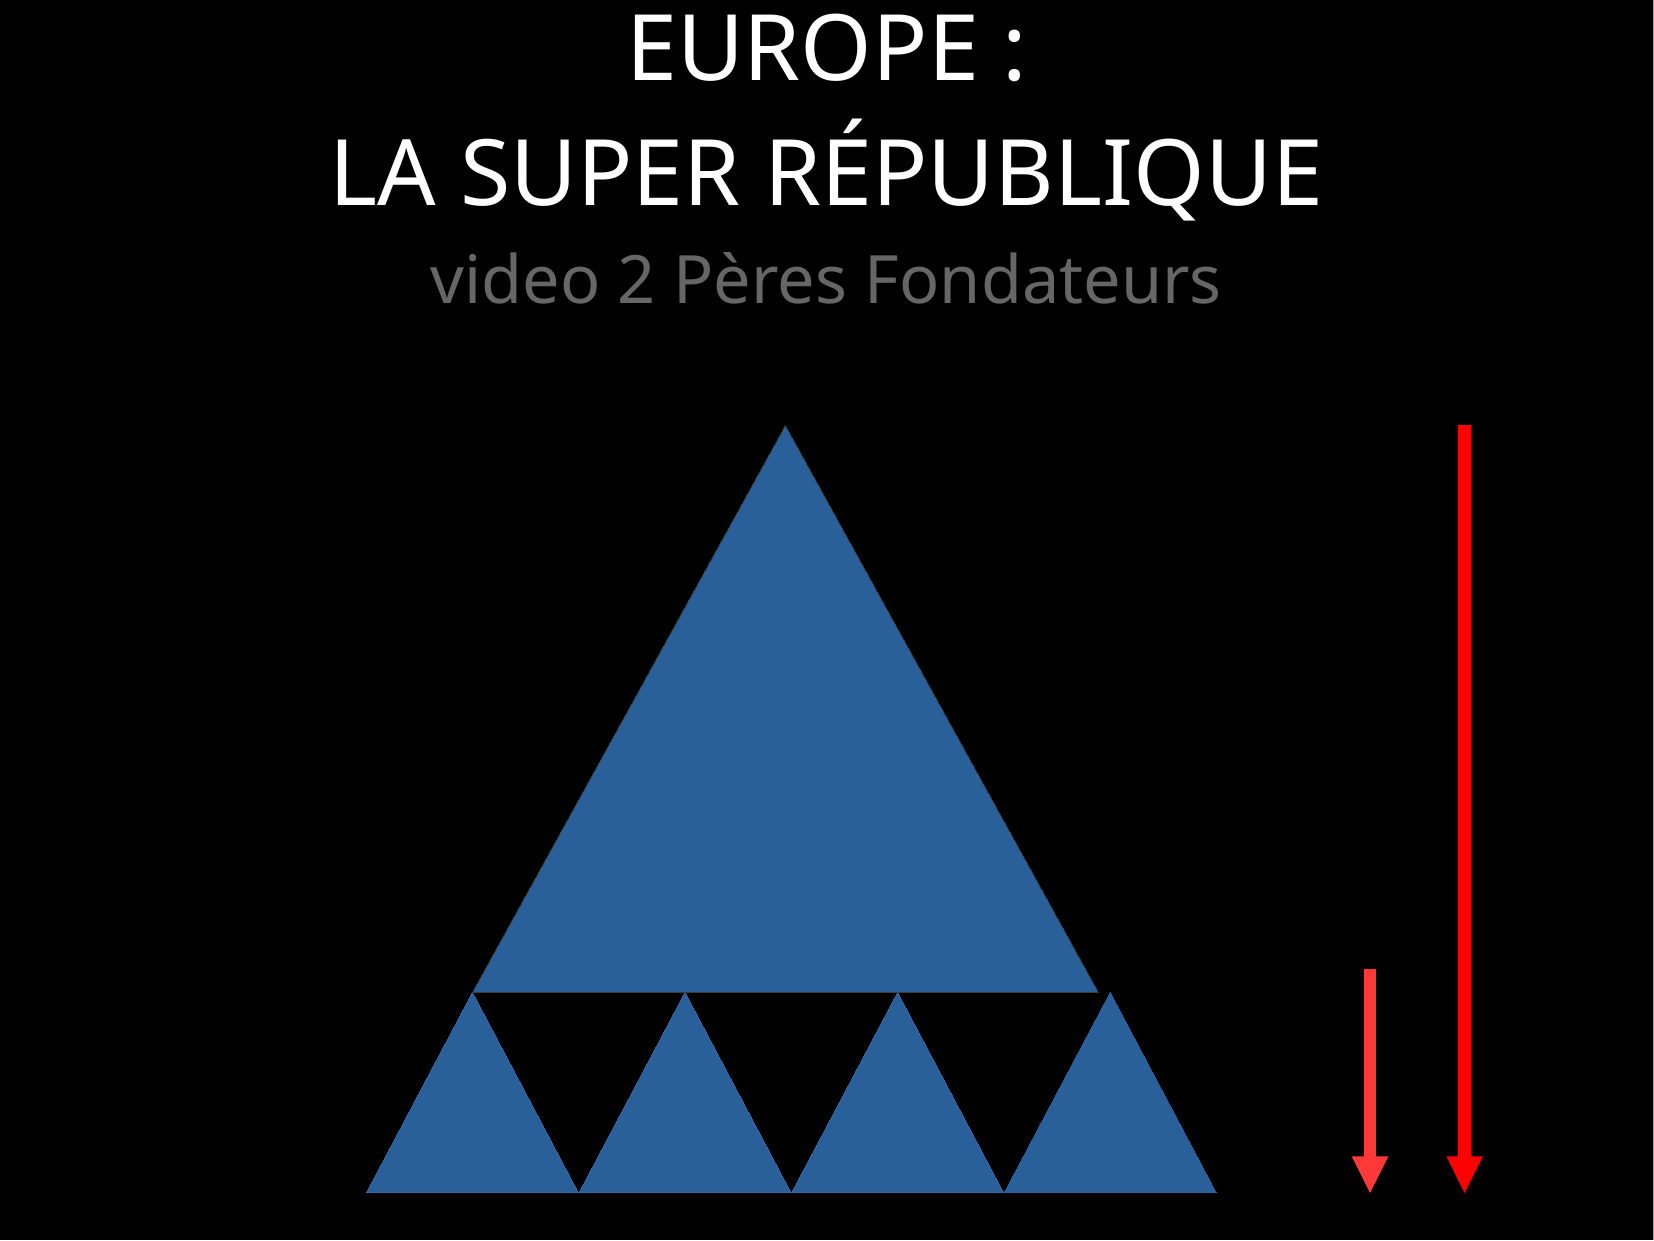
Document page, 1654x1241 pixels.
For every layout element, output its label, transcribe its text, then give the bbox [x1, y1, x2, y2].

title EUROPE : LA SUPER RÉPUBLIQUE video 2 Pères Fondateurs [82, 13, 1571, 293]
text_box [366, 425, 1217, 1193]
